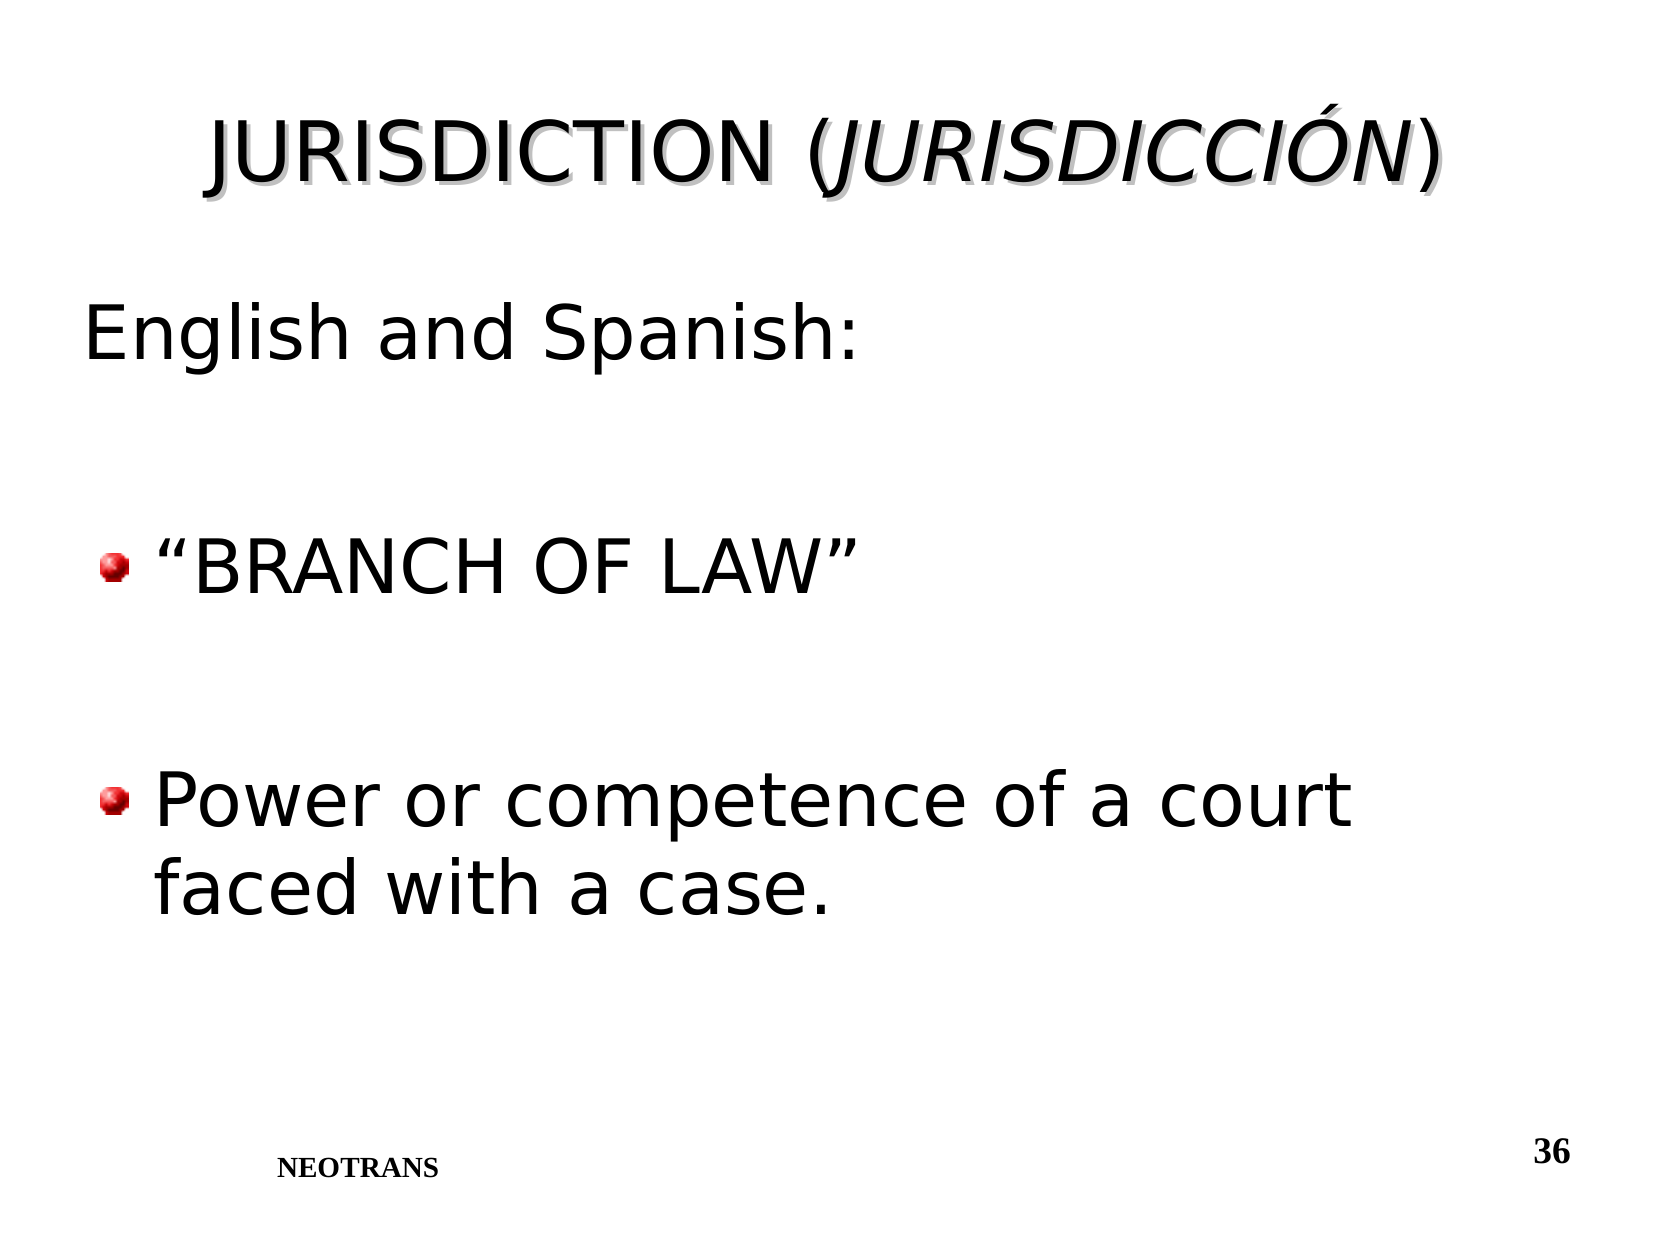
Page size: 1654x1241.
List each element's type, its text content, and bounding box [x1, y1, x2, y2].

list English and Spanish: “BRANCH OF LAW” Power or competence of a court faced with a case. [82, 290, 1571, 1241]
title JURISDICTION (JURISDICCIÓN) [82, 49, 1571, 257]
